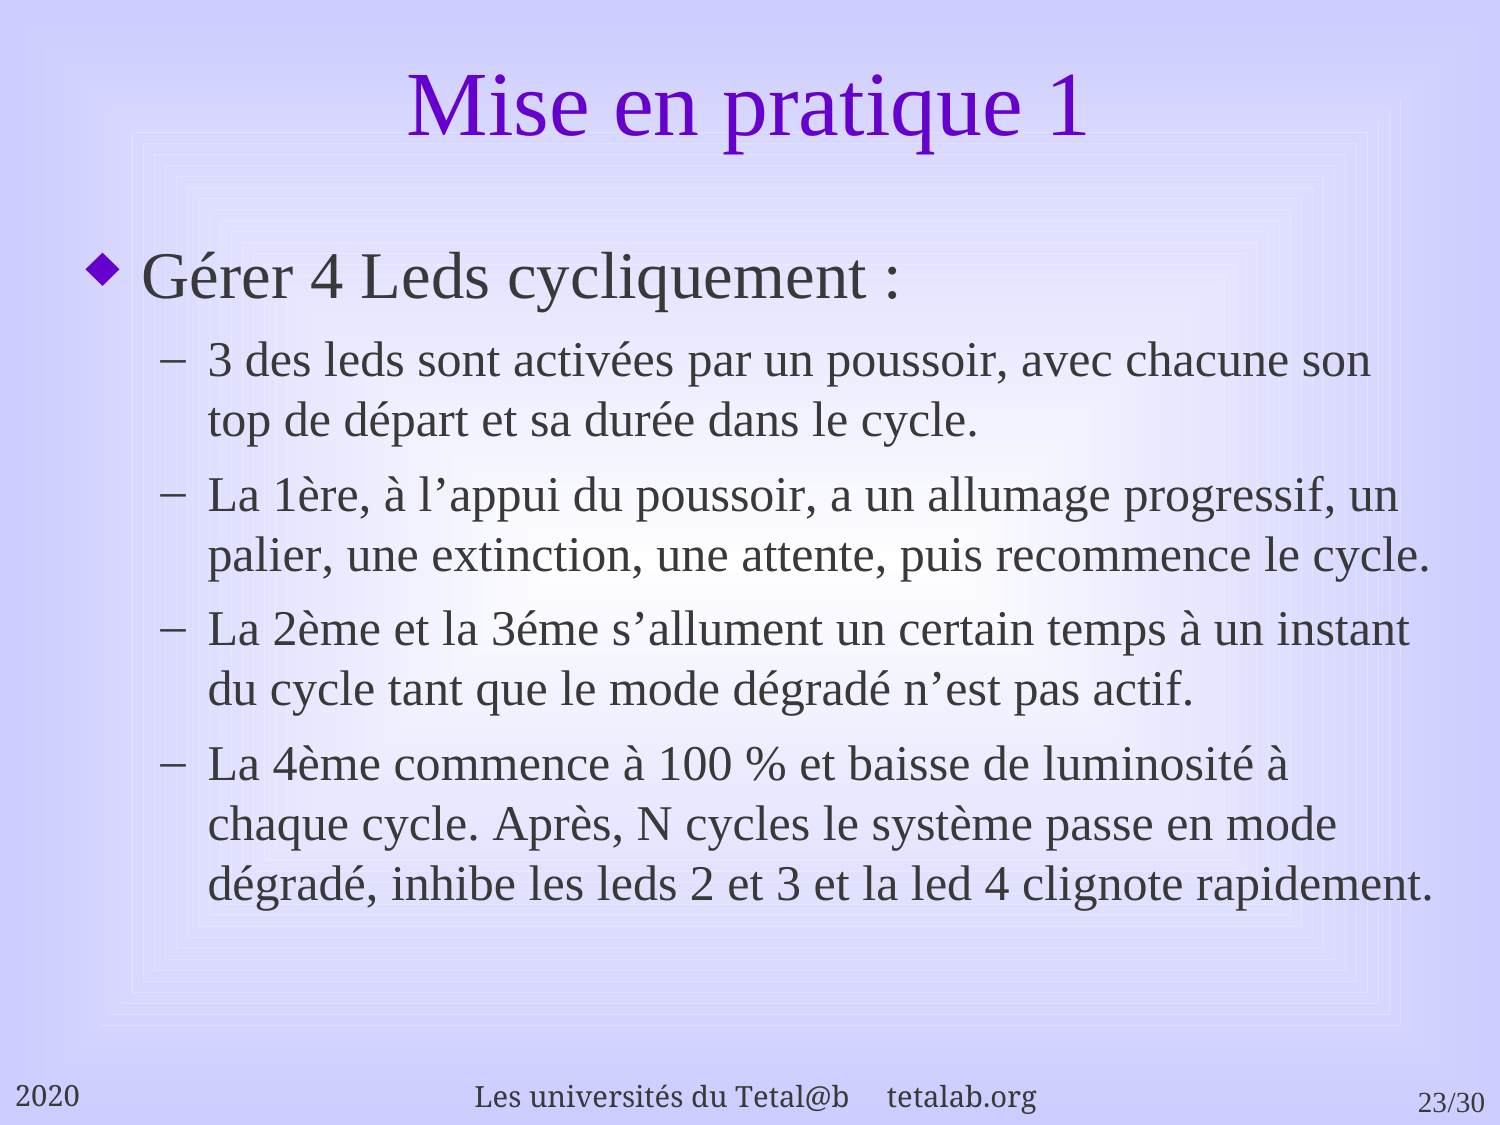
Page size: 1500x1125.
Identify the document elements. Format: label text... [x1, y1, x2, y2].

title Mise en pratique 1 [0, 0, 1500, 198]
list Gérer 4 Leds cycliquement : 3 des leds sont activées par un poussoir, avec chacune son top de départ et sa durée dans le cycle. La 1ère, à l’appui du poussoir, a un allumage progressif, un palier, une extinction, une attente, puis recommence le cycle. La 2ème et la 3éme s’allument un certain temps à un instant du cycle tant que le mode dégradé n’est pas actif. La 4ème commence à 100 % et baisse de luminosité à chaque cycle. Après, N cycles le système passe en mode dégradé, inhibe les leds 2 et 3 et la led 4 clignote rapidement. [70, 224, 1453, 1016]
